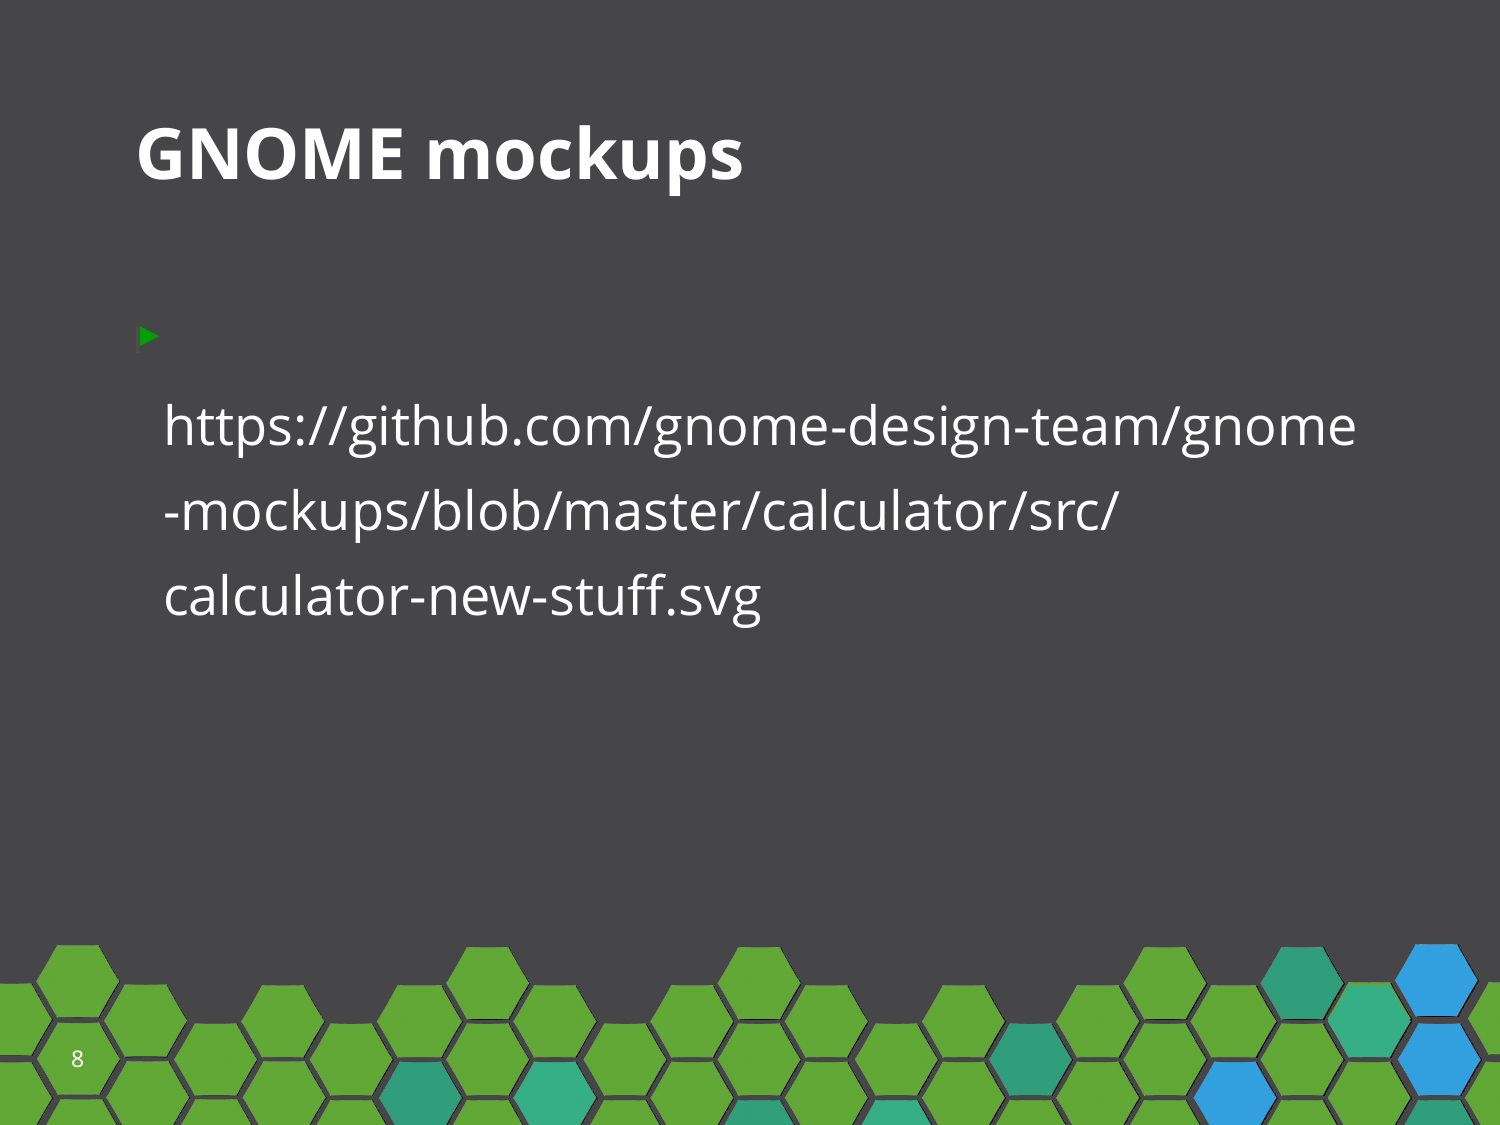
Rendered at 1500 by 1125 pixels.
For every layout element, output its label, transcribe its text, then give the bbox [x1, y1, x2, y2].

title GNOME mockups [135, 71, 1372, 234]
list https://github.com/gnome-design-team/gnome-mockups/blob/master/calculator/src/calculator-new-stuff.svg [135, 291, 1372, 945]
picture [0, 944, 1500, 1125]
